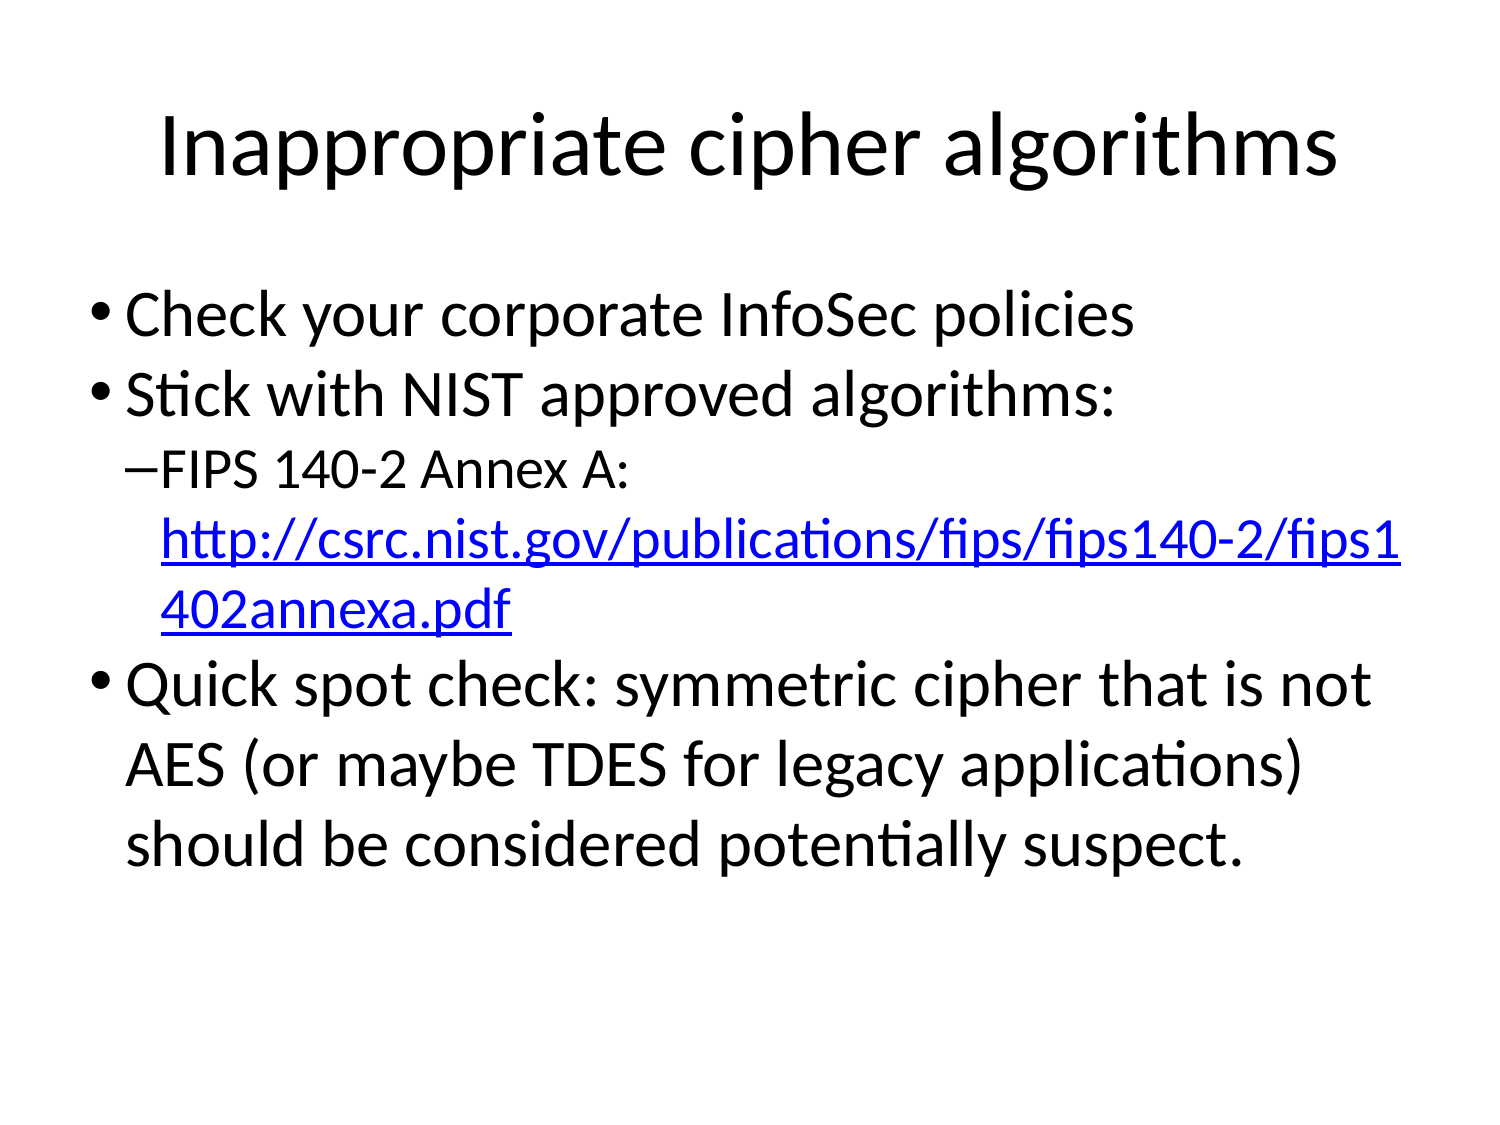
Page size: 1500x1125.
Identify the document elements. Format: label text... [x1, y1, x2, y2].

text_box Check your corporate InfoSec policies Stick with NIST approved algorithms: FIPS 140-2 Annex A: http://csrc.nist.gov/publications/fips/fips140-2/fips1402annexa.pdf Quick spot check: symmetric cipher that is not AES (or maybe TDES for legacy applications) should be considered potentially suspect. [75, 262, 1425, 1005]
text_box Inappropriate cipher algorithms [75, 45, 1425, 233]
